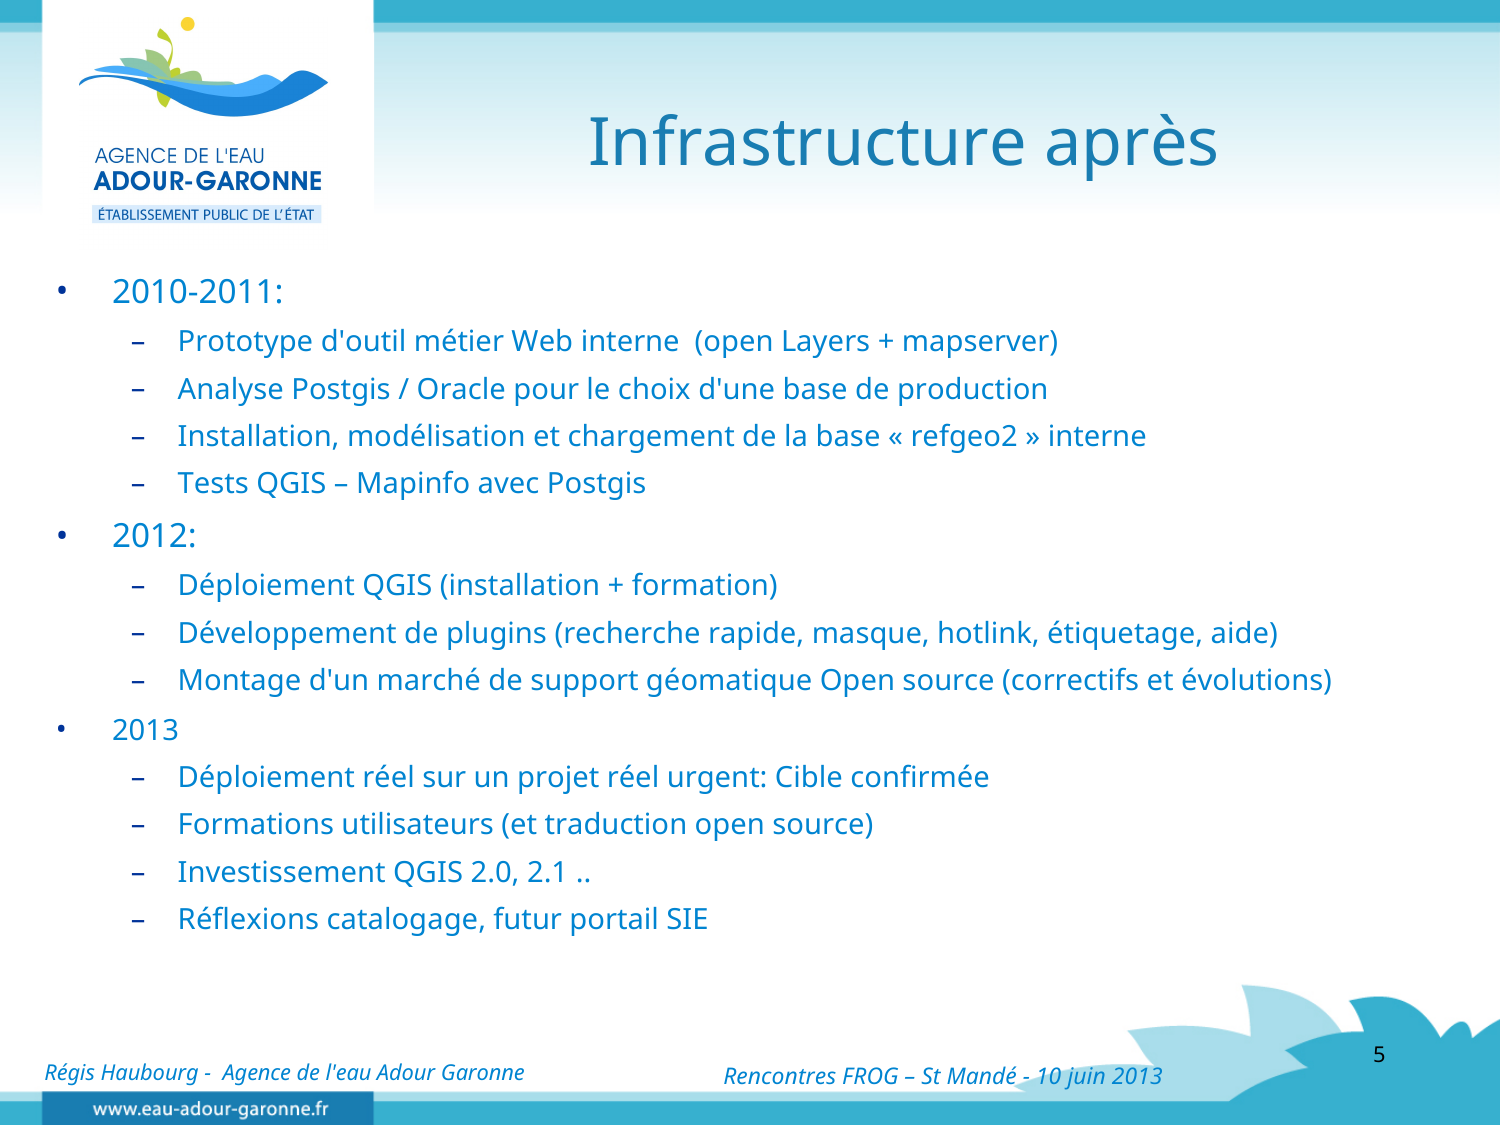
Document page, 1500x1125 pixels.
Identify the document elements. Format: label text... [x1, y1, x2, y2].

title Infrastructure après [383, 45, 1426, 233]
picture [0, 0, 1500, 1125]
list 2010-2011: Prototype d'outil métier Web interne (open Layers + mapserver) Analyse Postgis / Oracle pour le choix d'une base de production Installation, modélisation et chargement de la base « refgeo2 » interne Tests QGIS – Mapinfo avec Postgis 2012: Déploiement QGIS (installation + formation) Développement de plugins (recherche rapide, masque, hotlink, étiquetage, aide) Montage d'un marché de support géomatique Open source (correctifs et évolutions) 2013 Déploiement réel sur un projet réel urgent: Cible confirmée Formations utilisateurs (et traduction open source) Investissement QGIS 2.0, 2.1 .. Réflexions catalogage, futur portail SIE [41, 262, 1459, 997]
